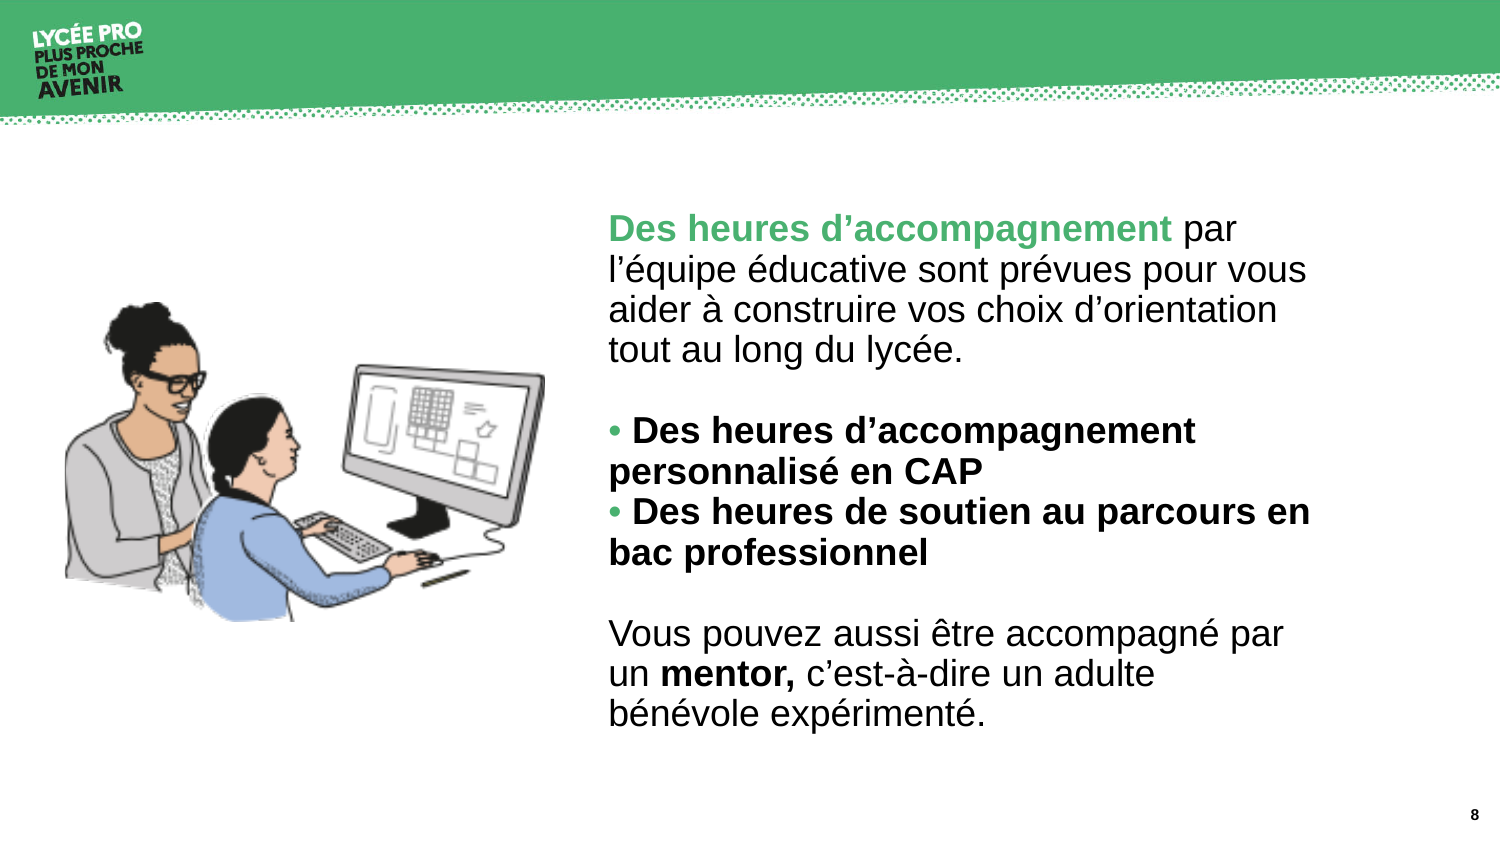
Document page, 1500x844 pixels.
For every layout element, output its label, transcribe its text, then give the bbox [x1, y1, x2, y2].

text_box Des heures d’accompagnement par l’équipe éducative sont prévues pour vous aider à construire vos choix d’orientation tout au long du lycée. • Des heures d’accompagnement personnalisé en CAP • Des heures de soutien au parcours en bac professionnel Vous pouvez aussi être accompagné par un mentor, c’est-à-dire un adulte bénévole expérimenté. [608, 209, 1317, 621]
picture [0, 0, 1500, 125]
picture [64, 302, 545, 622]
slide_number <numéro> [1257, 784, 1480, 844]
